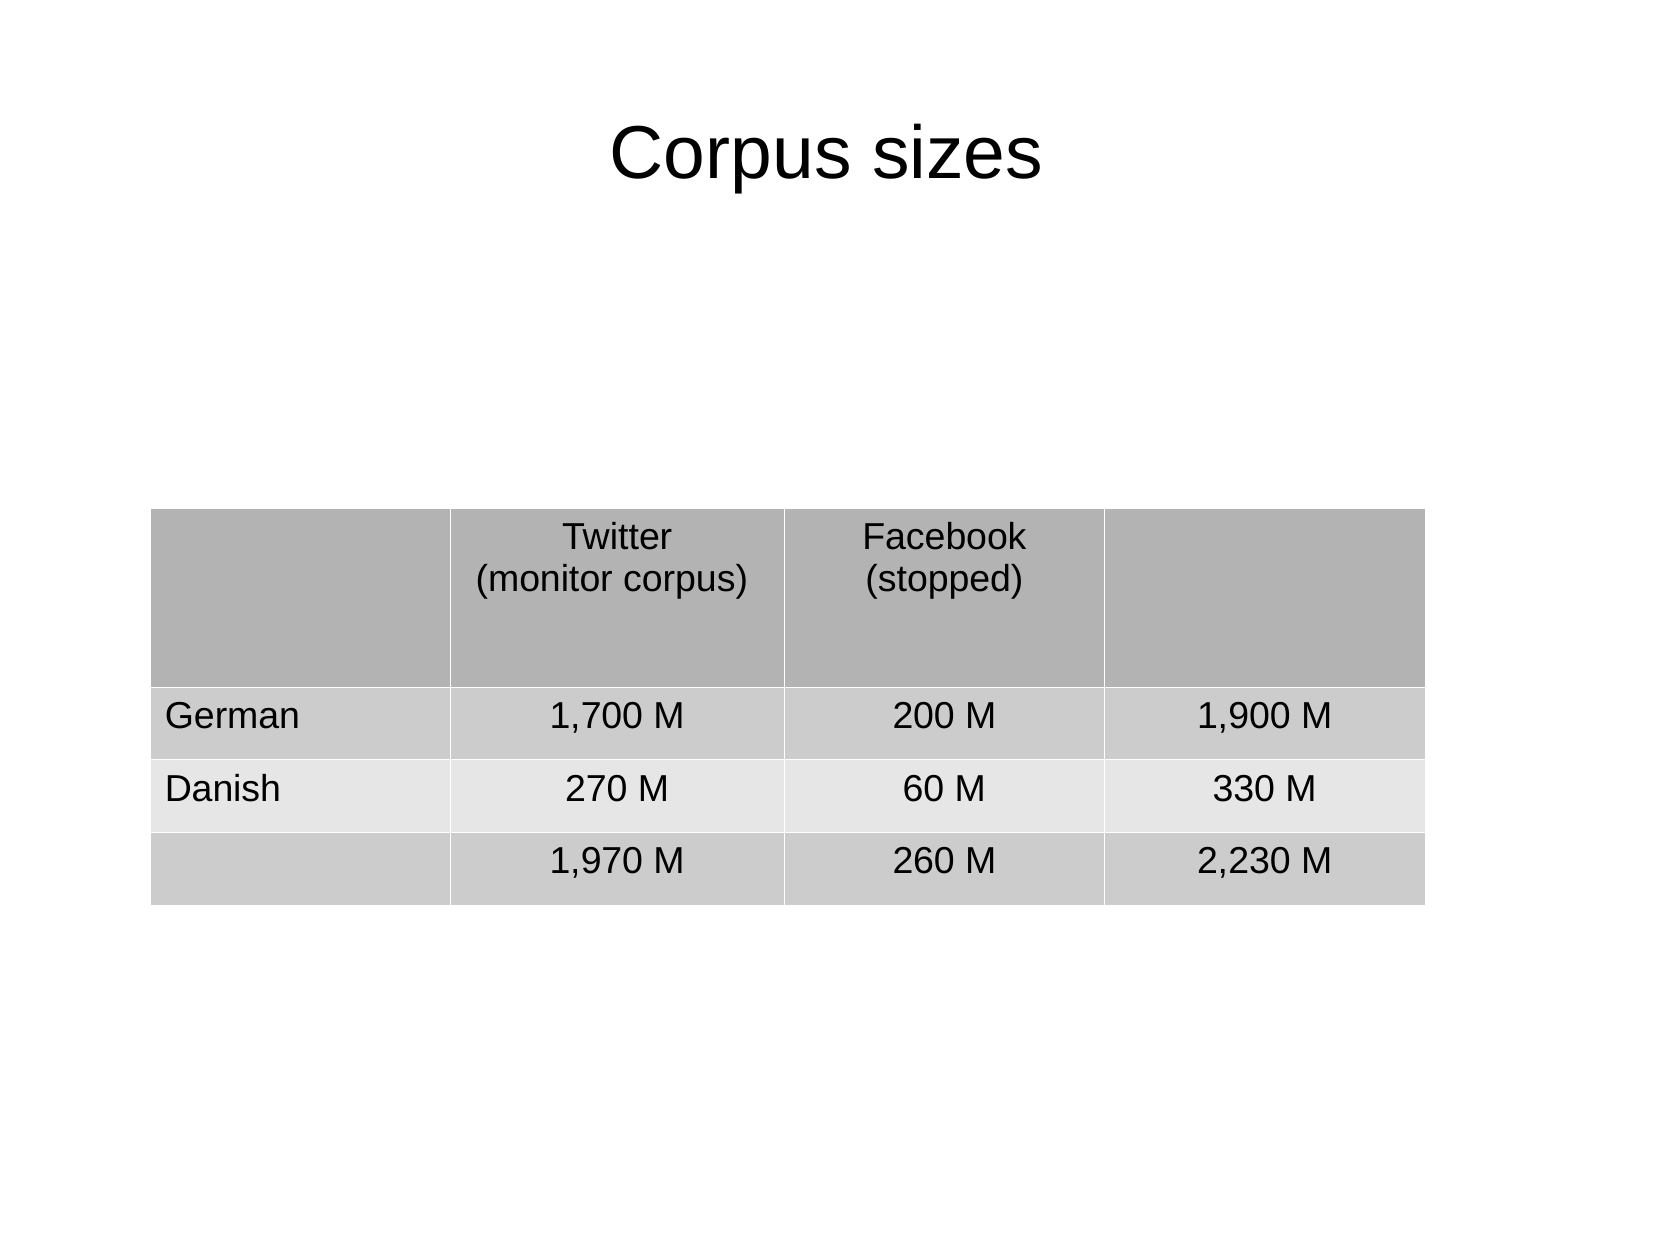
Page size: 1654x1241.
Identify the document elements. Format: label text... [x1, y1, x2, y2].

table_header Facebook (stopped) [785, 509, 1104, 687]
table_cell 1,900 M [1105, 688, 1425, 759]
table_cell 330 M [1105, 760, 1425, 832]
table_cell 1,700 M [451, 688, 784, 759]
table_cell 60 M [785, 760, 1104, 832]
table_cell 200 M [785, 688, 1104, 759]
table_cell Danish [151, 760, 450, 832]
table_cell German [151, 688, 450, 759]
table_cell 270 M [451, 760, 784, 832]
table_cell [151, 833, 450, 905]
table_header [151, 509, 450, 687]
table_cell 2,230 M [1105, 833, 1425, 905]
table_cell 260 M [785, 833, 1104, 905]
table_header Twitter (monitor corpus) [451, 509, 784, 687]
table_cell 1,970 M [451, 833, 784, 905]
table_header [1105, 509, 1425, 687]
title Corpus sizes [82, 49, 1571, 257]
